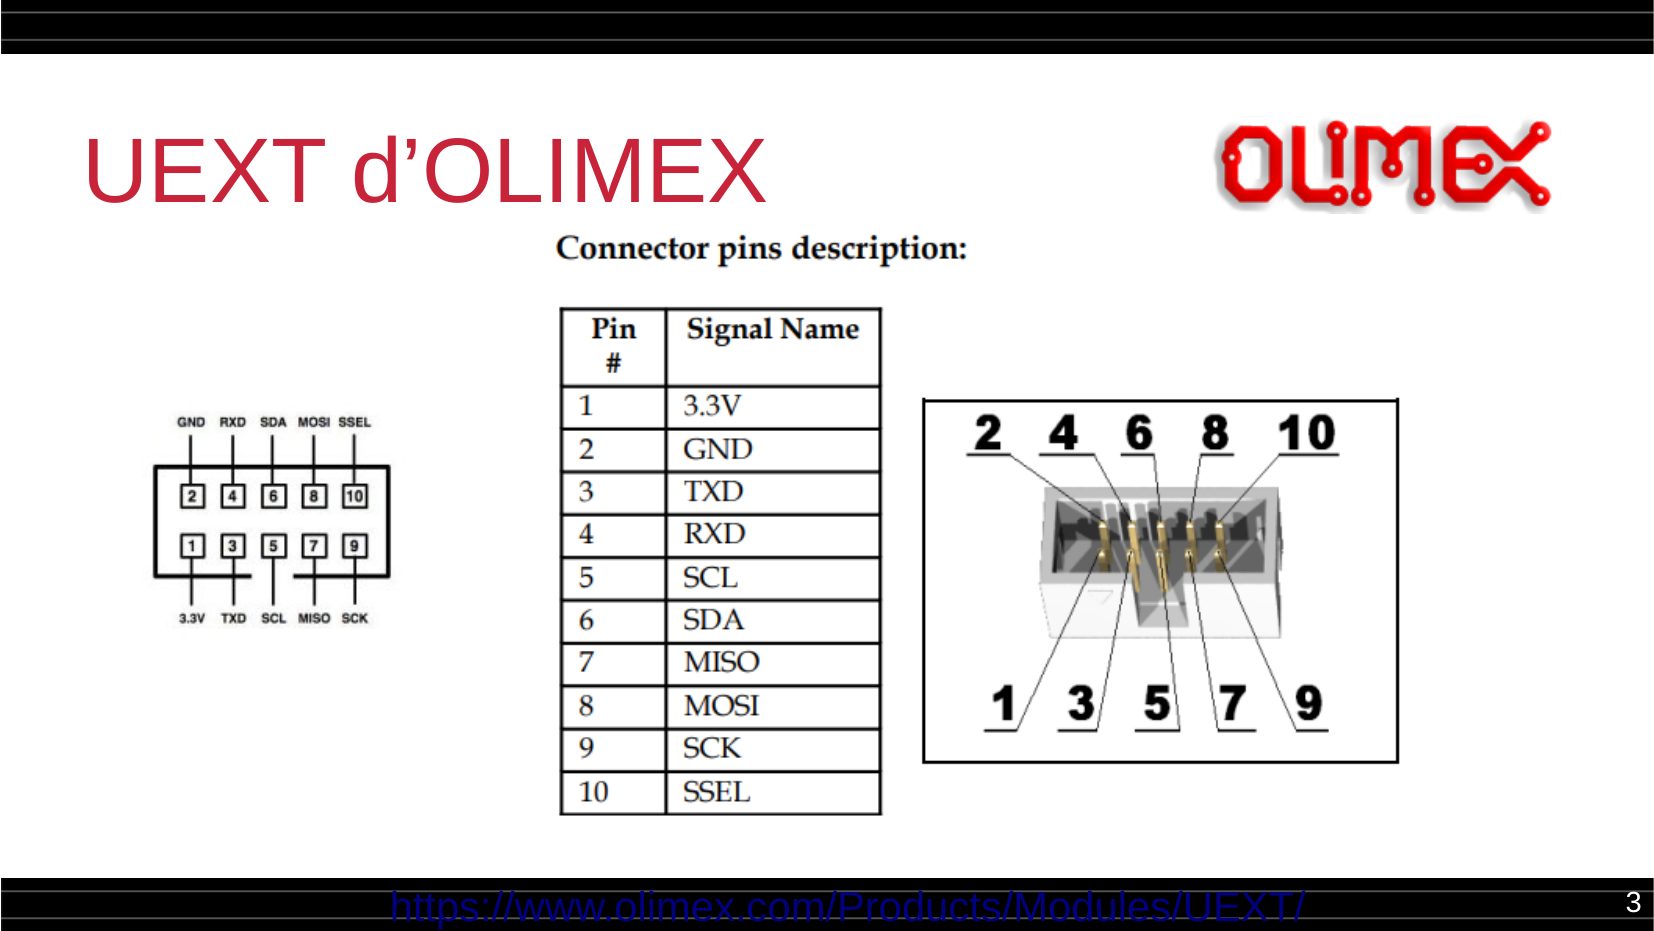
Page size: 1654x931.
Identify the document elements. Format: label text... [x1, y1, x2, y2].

picture [1200, 112, 1575, 215]
text_box https://www.olimex.com/Products/Modules/UEXT/ [375, 876, 1351, 931]
picture [1, 878, 375, 931]
title UEXT d’OLIMEX [82, 92, 1571, 249]
picture [136, 399, 413, 638]
picture [544, 226, 1426, 833]
picture [1351, 878, 1654, 931]
picture [1, 0, 1654, 54]
